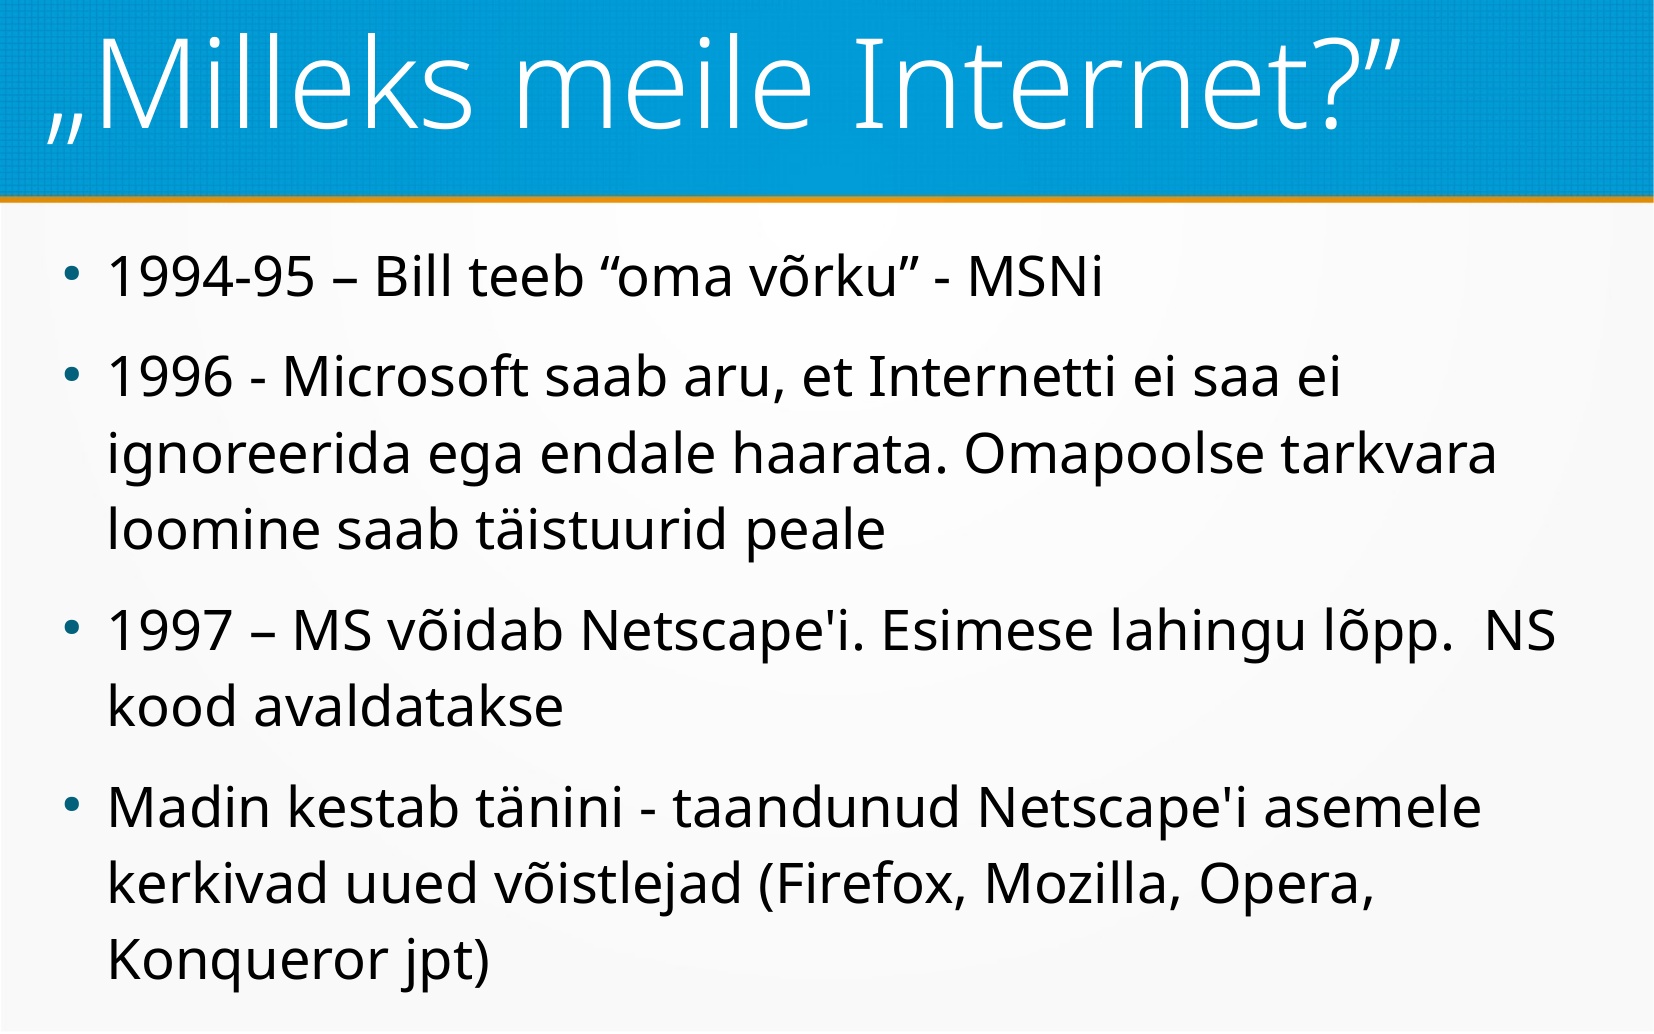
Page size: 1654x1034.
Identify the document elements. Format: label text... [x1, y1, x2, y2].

title „Milleks meile Internet?” [43, 0, 1619, 166]
list 1994-95 – Bill teeb “oma võrku” - MSNi 1996 - Microsoft saab aru, et Internetti ei saa ei ignoreerida ega endale haarata. Omapoolse tarkvara loomine saab täistuurid peale 1997 – MS võidab Netscape'i. Esimese lahingu lõpp. NS kood avaldatakse Madin kestab tänini - taandunud Netscape'i asemele kerkivad uued võistlejad (Firefox, Mozilla, Opera, Konqueror jpt) [47, 236, 1607, 1002]
picture [0, 195, 1654, 1034]
